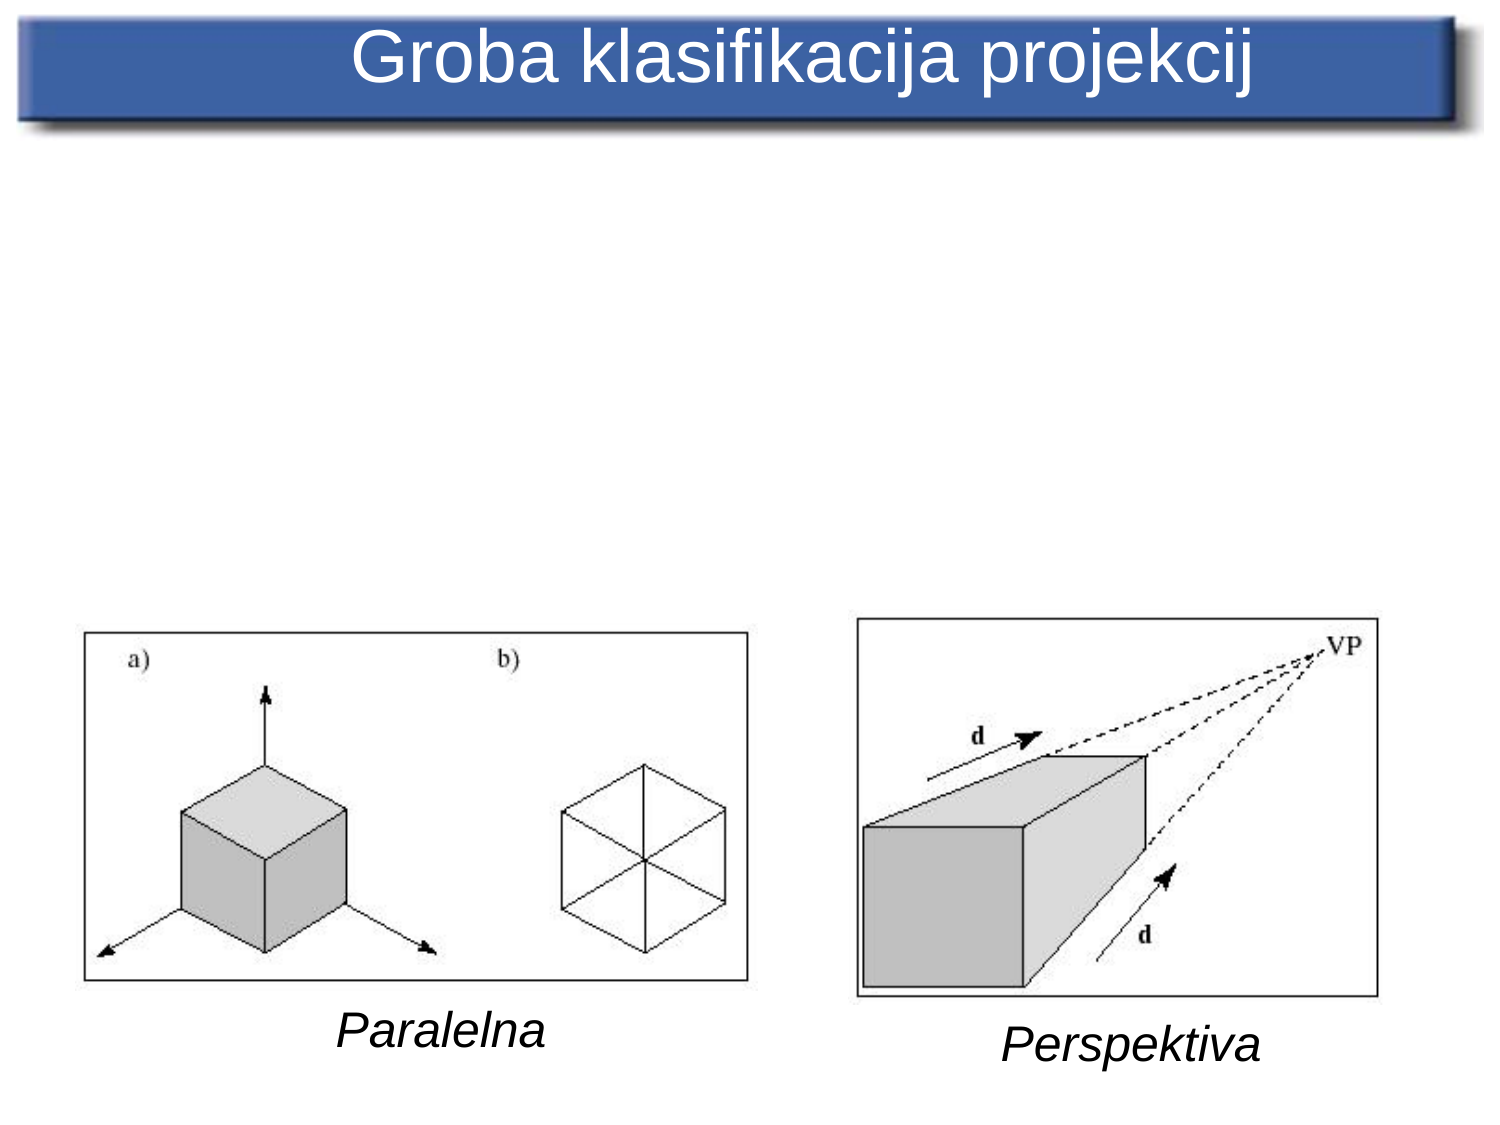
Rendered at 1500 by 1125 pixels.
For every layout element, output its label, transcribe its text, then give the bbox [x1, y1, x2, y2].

picture [75, 623, 758, 991]
text_box Perspektiva [972, 1004, 1291, 1080]
text_box Groba klasifikacija projekcij [253, 0, 1353, 106]
text_box Paralelna [282, 990, 601, 1066]
picture [848, 609, 1390, 1005]
picture [16, 13, 1484, 141]
